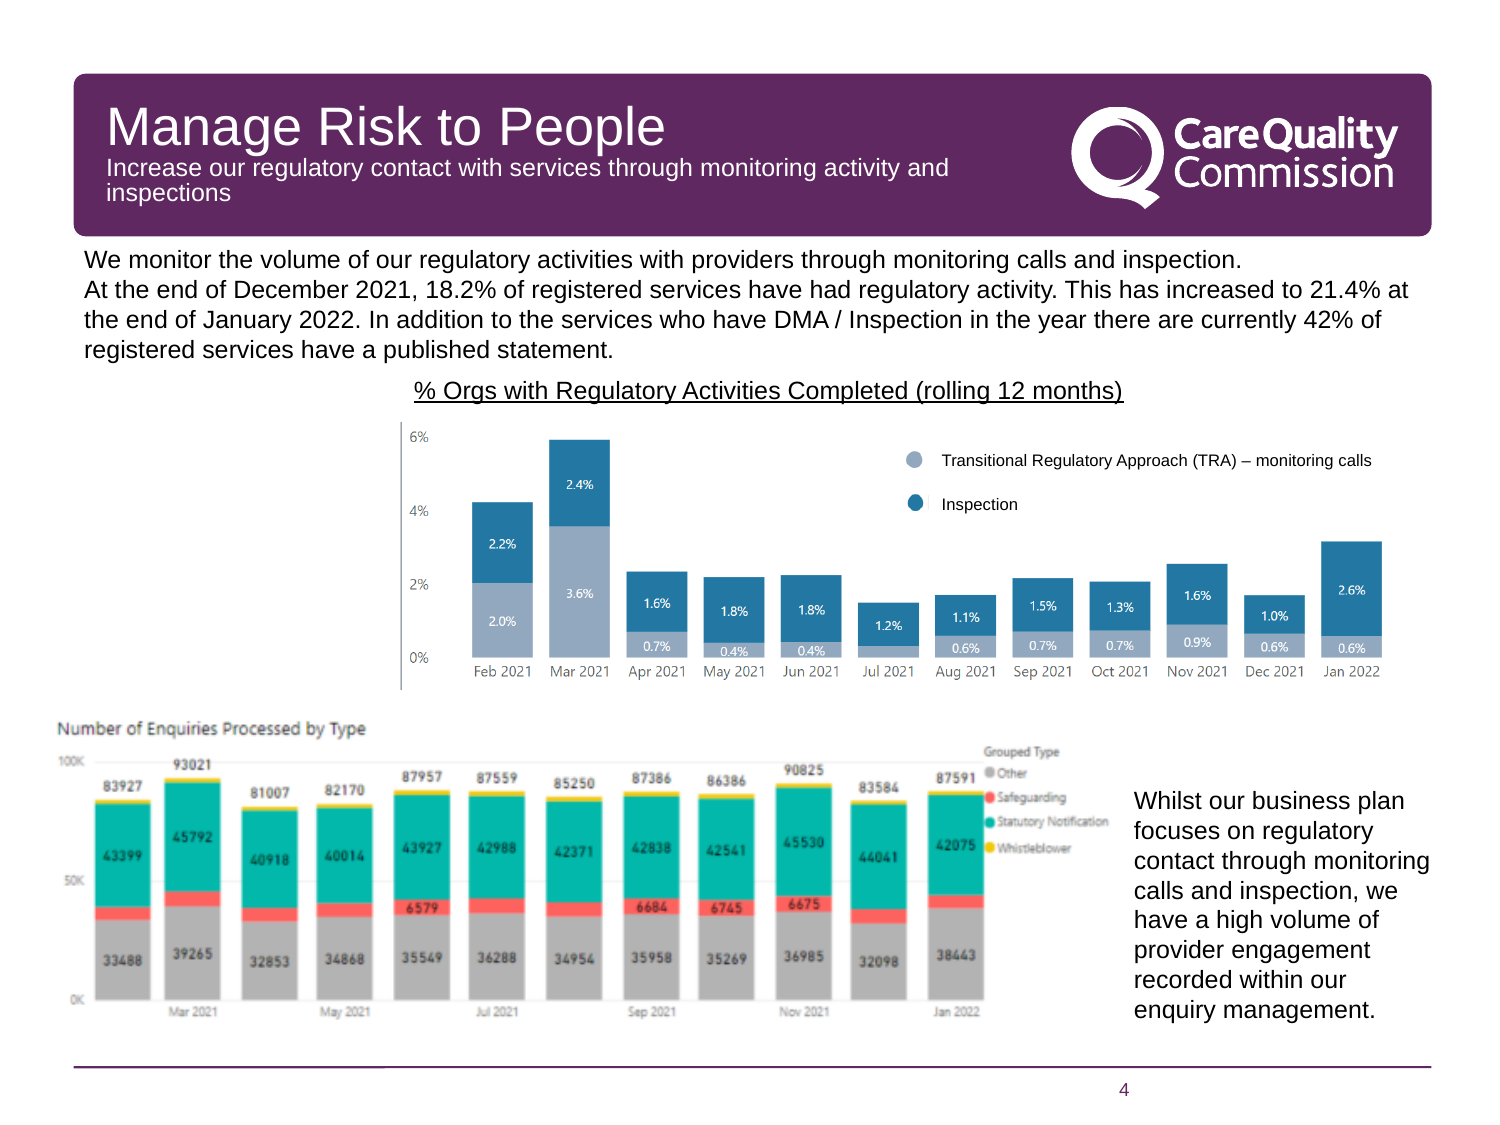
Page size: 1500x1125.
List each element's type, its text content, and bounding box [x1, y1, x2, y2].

picture [399, 422, 1406, 690]
text_box Whilst our business plan focuses on regulatory contact through monitoring calls and inspection, we have a high volume of provider engagement recorded within our enquiry management. [1119, 776, 1451, 1035]
title Manage Risk to People Increase our regulatory contact with services through monitoring activity and inspections [106, 79, 1022, 229]
text_box 4 [1119, 1035, 1432, 1101]
text_box Inspection [926, 486, 1035, 522]
text_box Transitional Regulatory Approach (TRA) – monitoring calls [926, 441, 1394, 478]
text_box We monitor the volume of our regulatory activities with providers through monitoring calls and inspection. At the end of December 2021, 18.2% of registered services have had regulatory activity. This has increased to 21.4% at the end of January 2022. In addition to the services who have DMA / Inspection in the year there are currently 42% of registered services have a published statement. [69, 235, 1431, 403]
picture [54, 720, 1120, 1025]
text_box % Orgs with Regulatory Activities Completed (rolling 12 months) [399, 367, 1143, 413]
